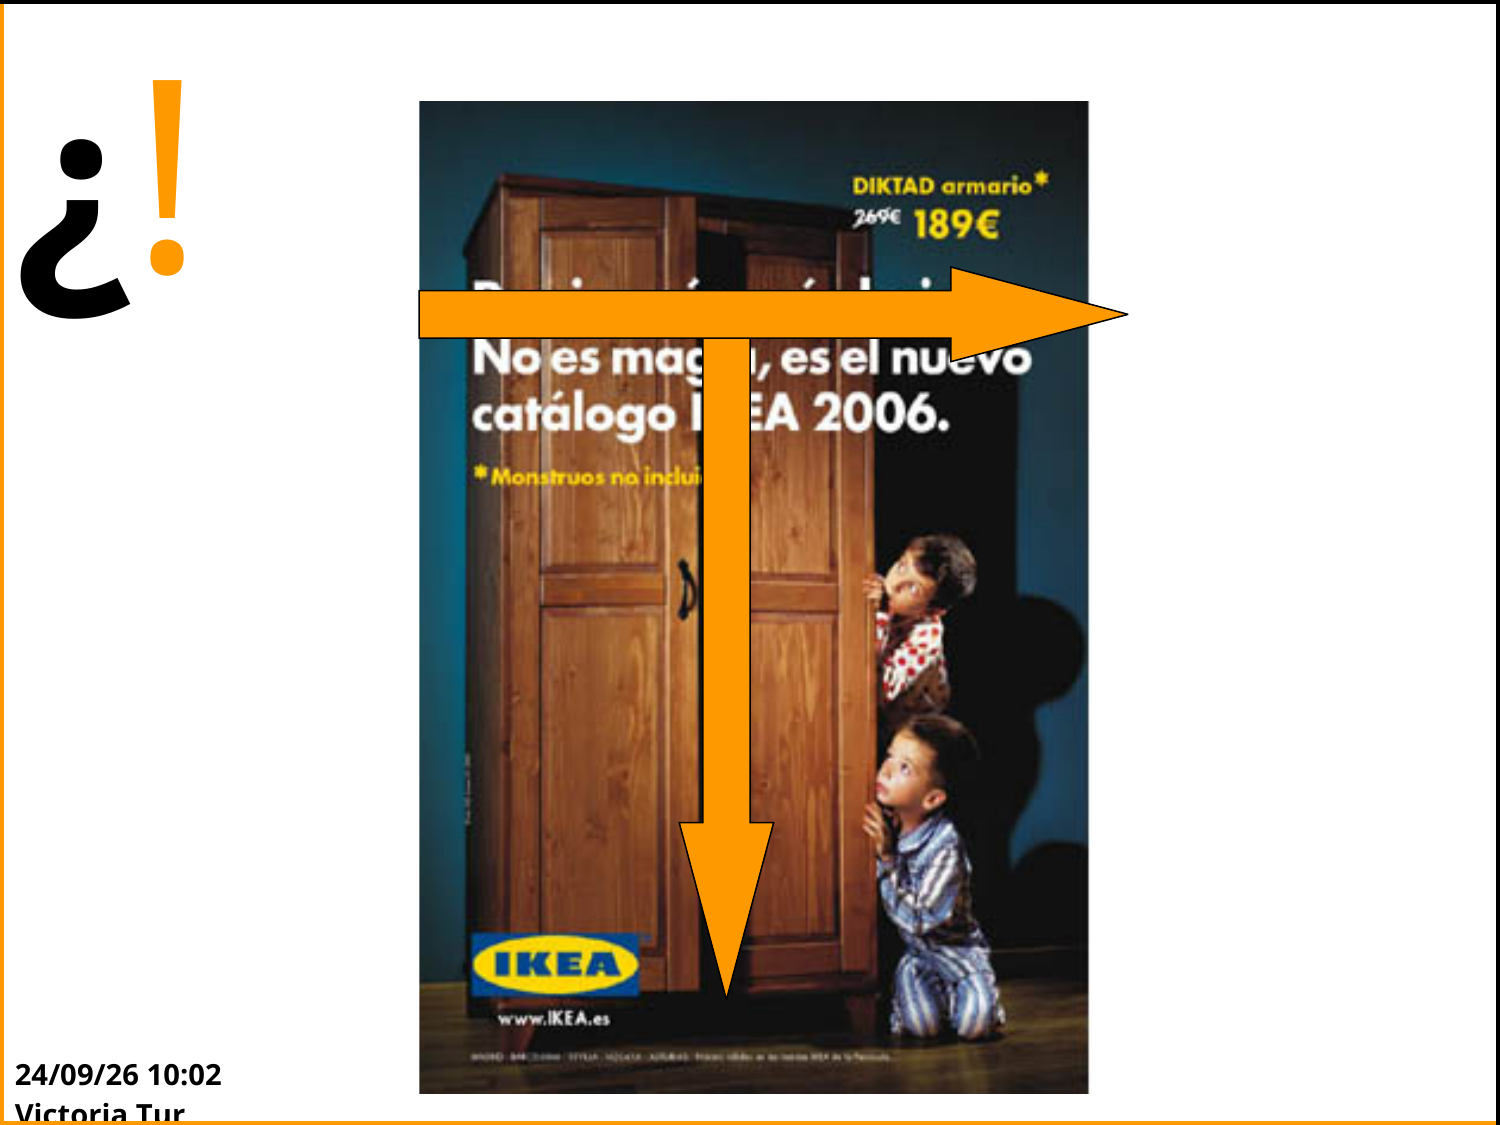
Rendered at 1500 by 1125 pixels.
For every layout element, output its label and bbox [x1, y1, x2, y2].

picture [419, 324, 1095, 1094]
picture [419, 101, 1095, 305]
text_box [419, 267, 1129, 1000]
